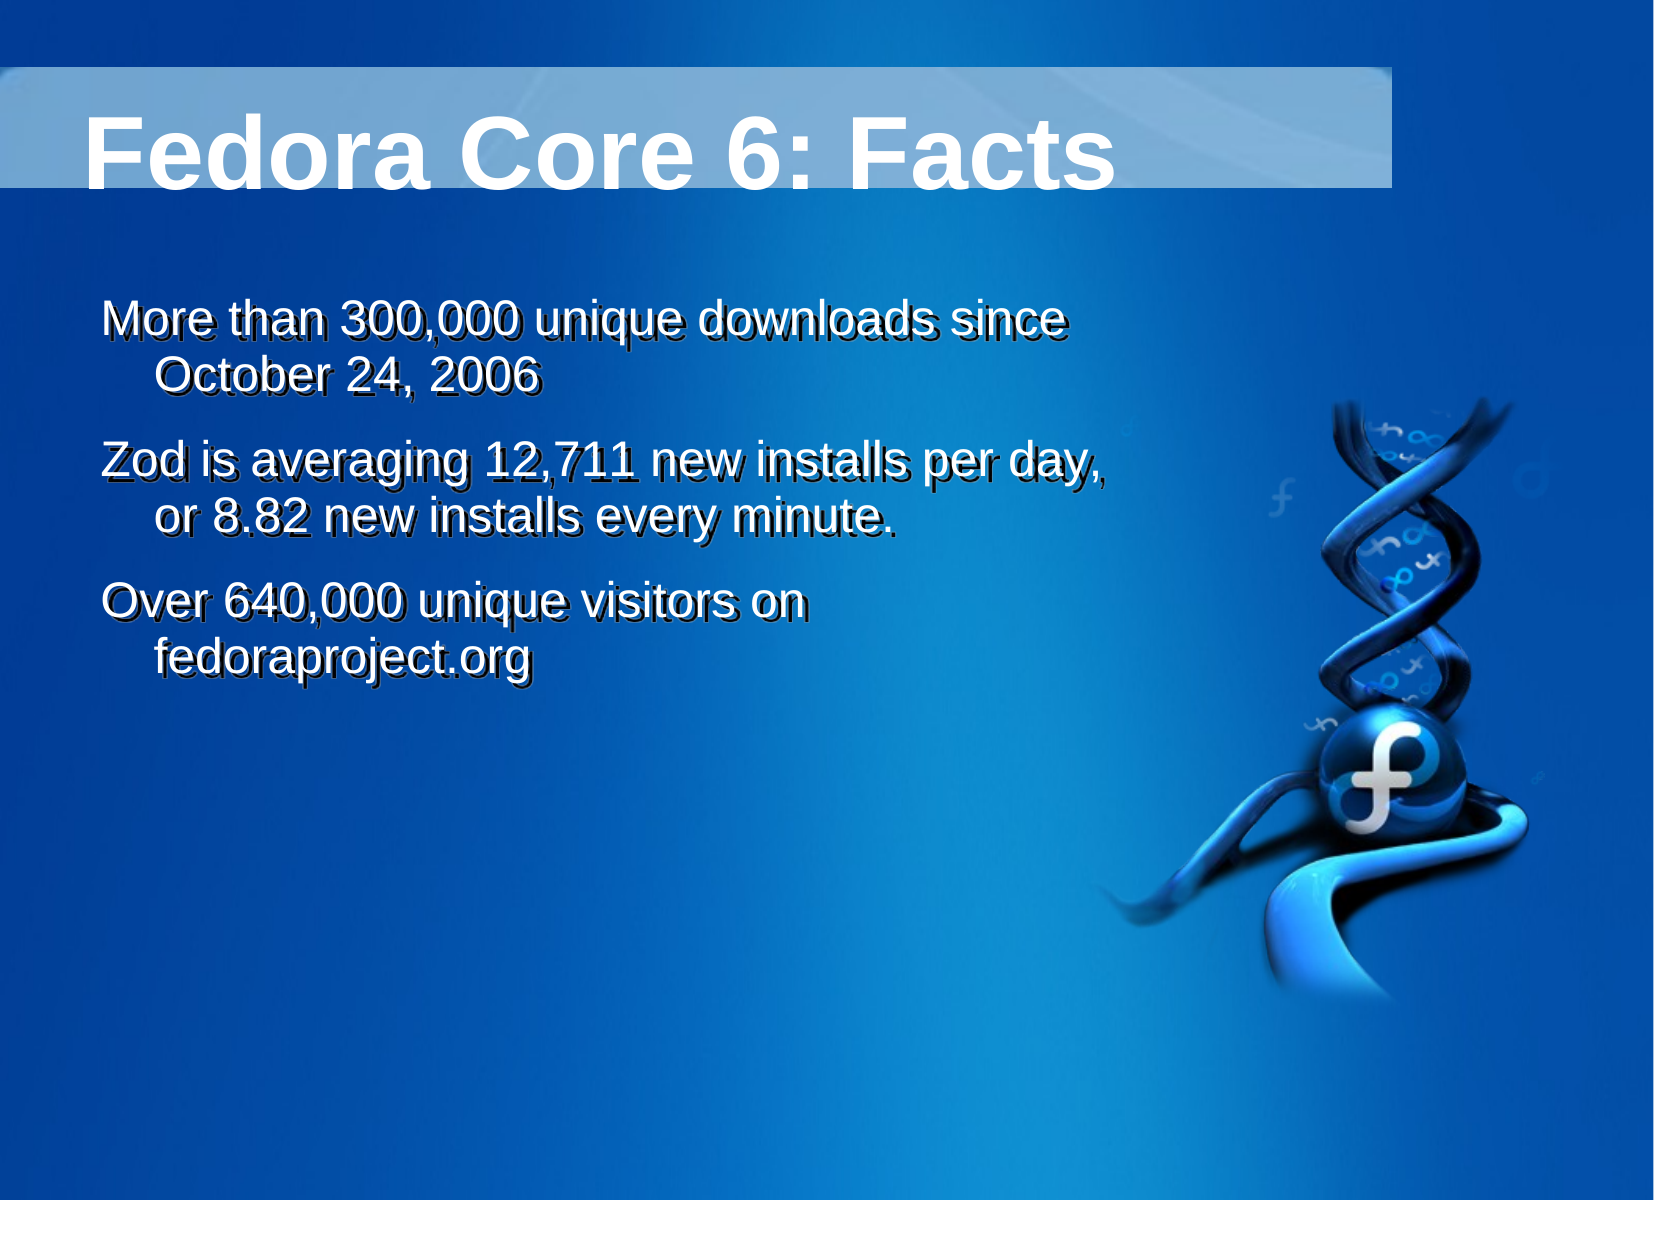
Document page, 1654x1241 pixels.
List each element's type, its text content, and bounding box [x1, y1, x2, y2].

title Fedora Core 6: Facts [82, 49, 1571, 257]
list More than 300,000 unique downloads since October 24, 2006 Zod is averaging 12,711 new installs per day, or 8.82 new installs every minute. Over 640,000 unique visitors on fedoraproject.org [82, 290, 1126, 1109]
picture [0, 0, 1654, 1200]
